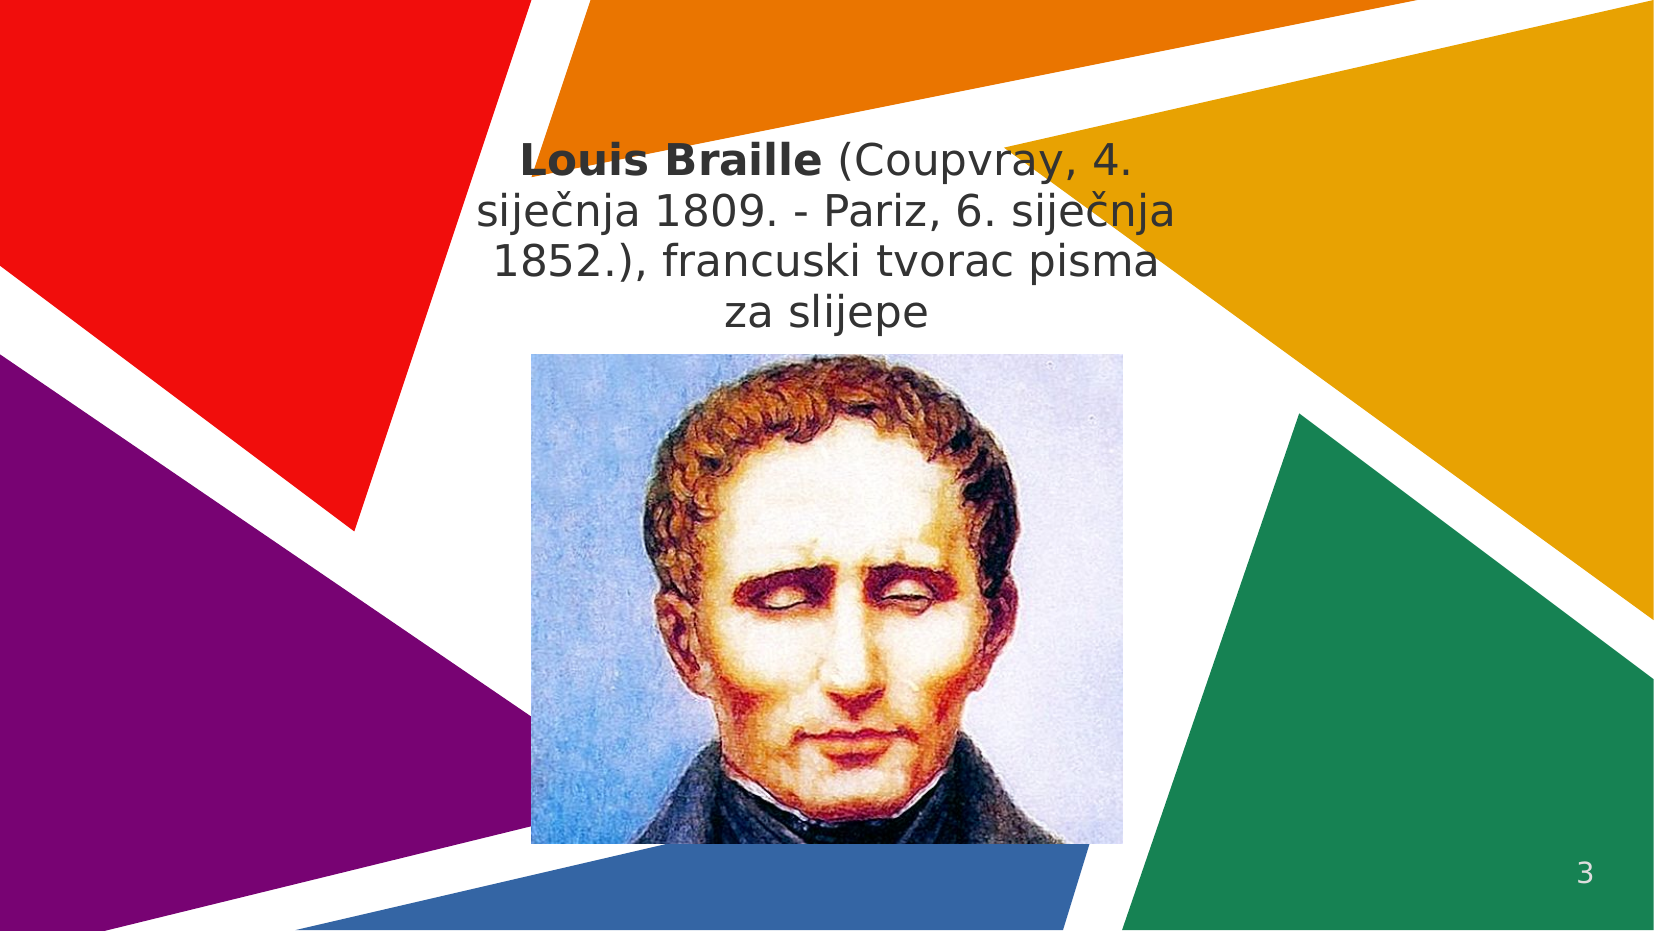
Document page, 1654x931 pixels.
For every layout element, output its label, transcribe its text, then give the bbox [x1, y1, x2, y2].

picture [531, 354, 1123, 844]
title Louis Braille (Coupvray, 4. siječnja 1809. - Pariz, 6. siječnja 1852.), francuski tvorac pisma za slijepe [472, 134, 1182, 338]
